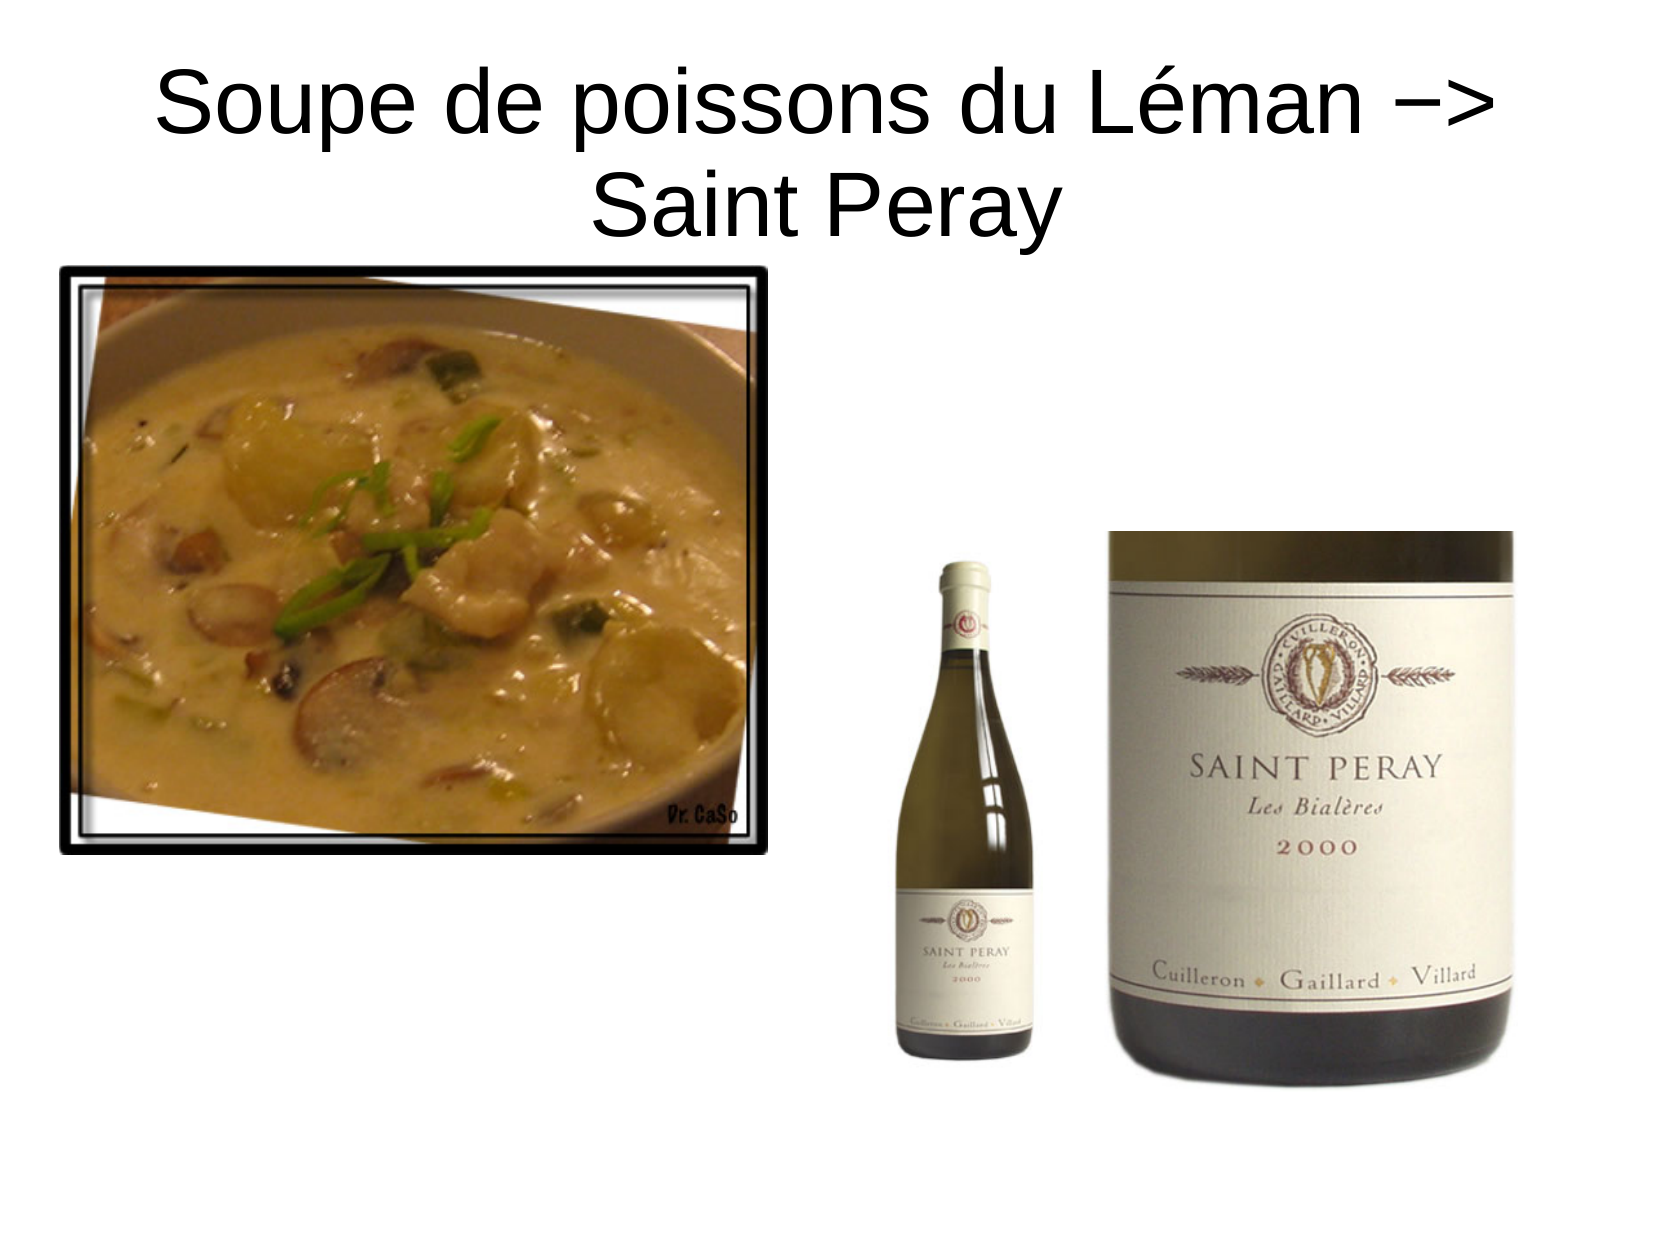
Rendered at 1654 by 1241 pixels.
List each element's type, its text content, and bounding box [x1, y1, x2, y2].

picture [59, 265, 768, 855]
picture [826, 531, 1536, 1092]
title Soupe de poissons du Léman −> Saint Peray [82, 50, 1571, 256]
